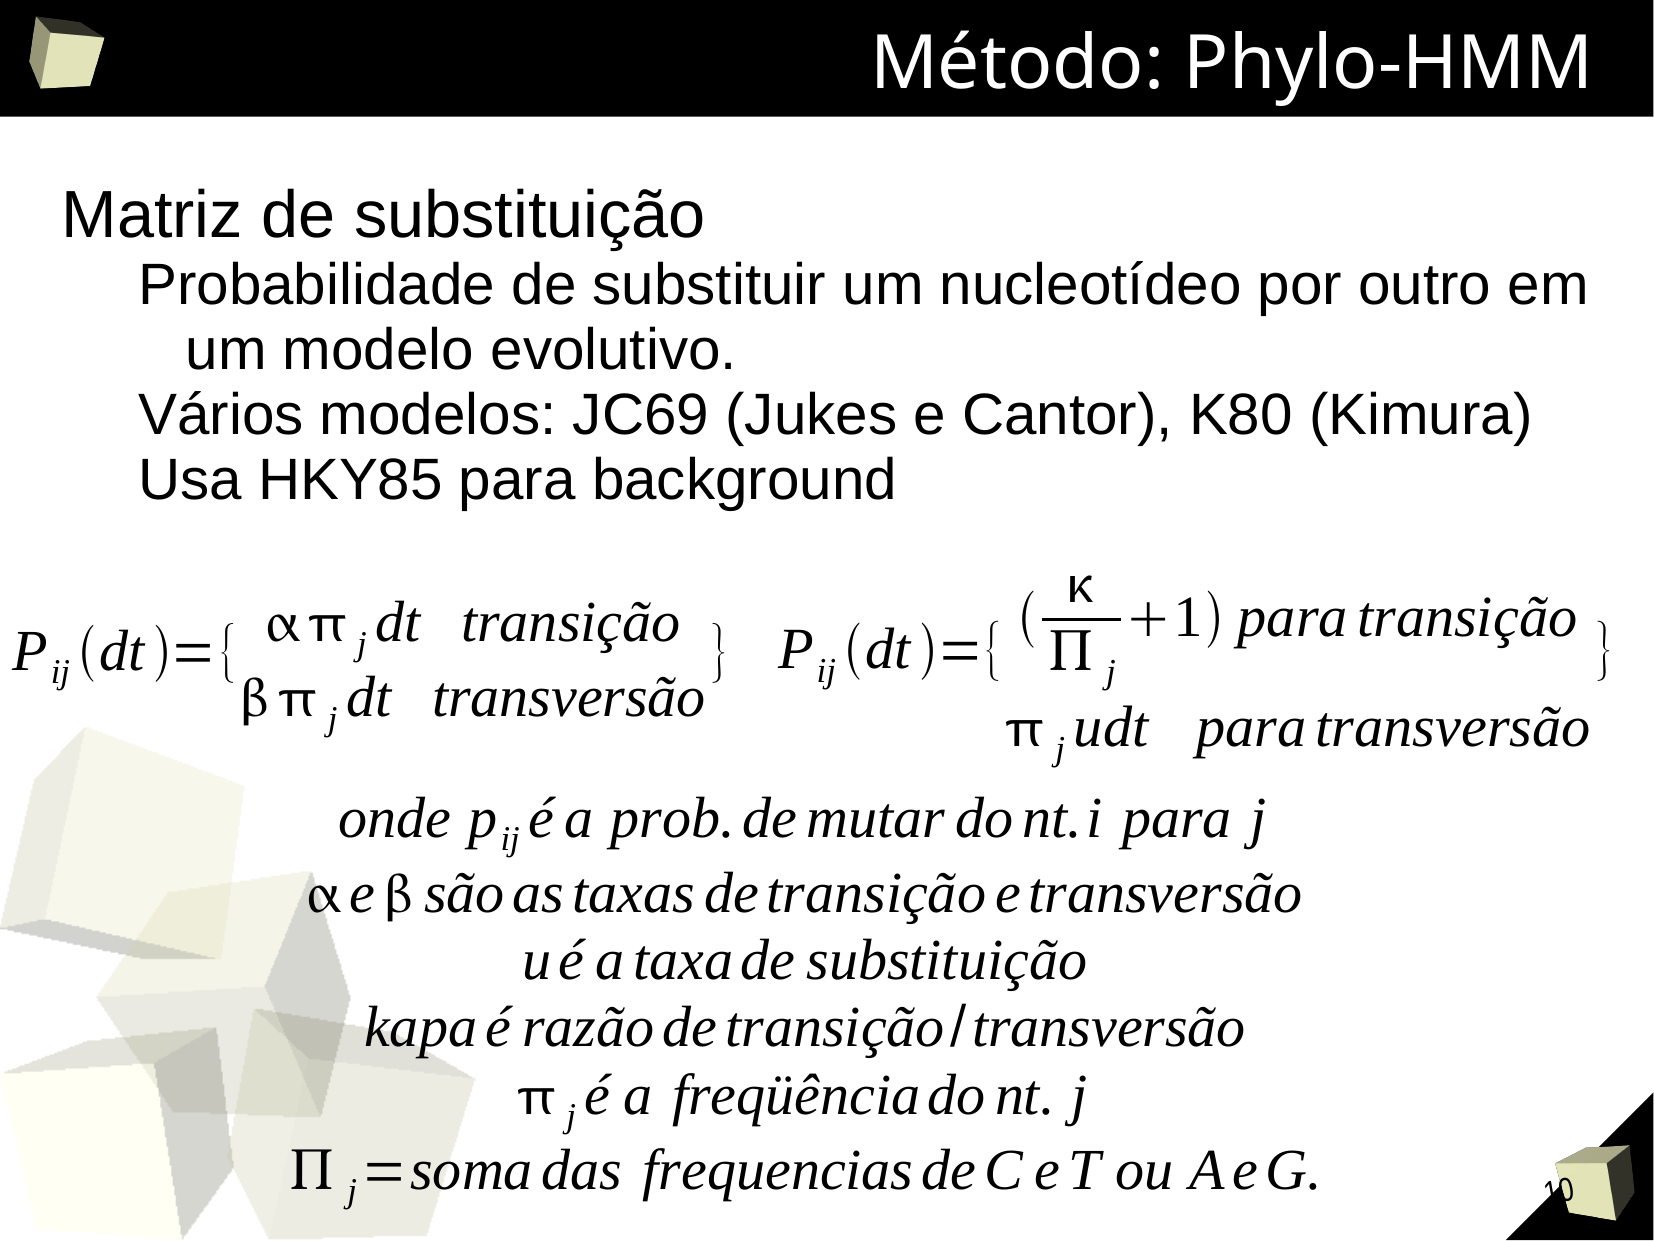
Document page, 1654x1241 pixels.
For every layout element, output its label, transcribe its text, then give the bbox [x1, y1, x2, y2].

list Matriz de substituição Probabilidade de substituir um nucleotídeo por outro em um modelo evolutivo. Vários modelos: JC69 (Jukes e Cantor), K80 (Kimura) Usa HKY85 para background [44, 177, 1611, 1200]
chart [280, 785, 1329, 1211]
picture [0, 726, 477, 1241]
title Método: Phylo-HMM [118, 0, 1595, 119]
chart [1, 589, 739, 739]
chart [767, 556, 1624, 768]
